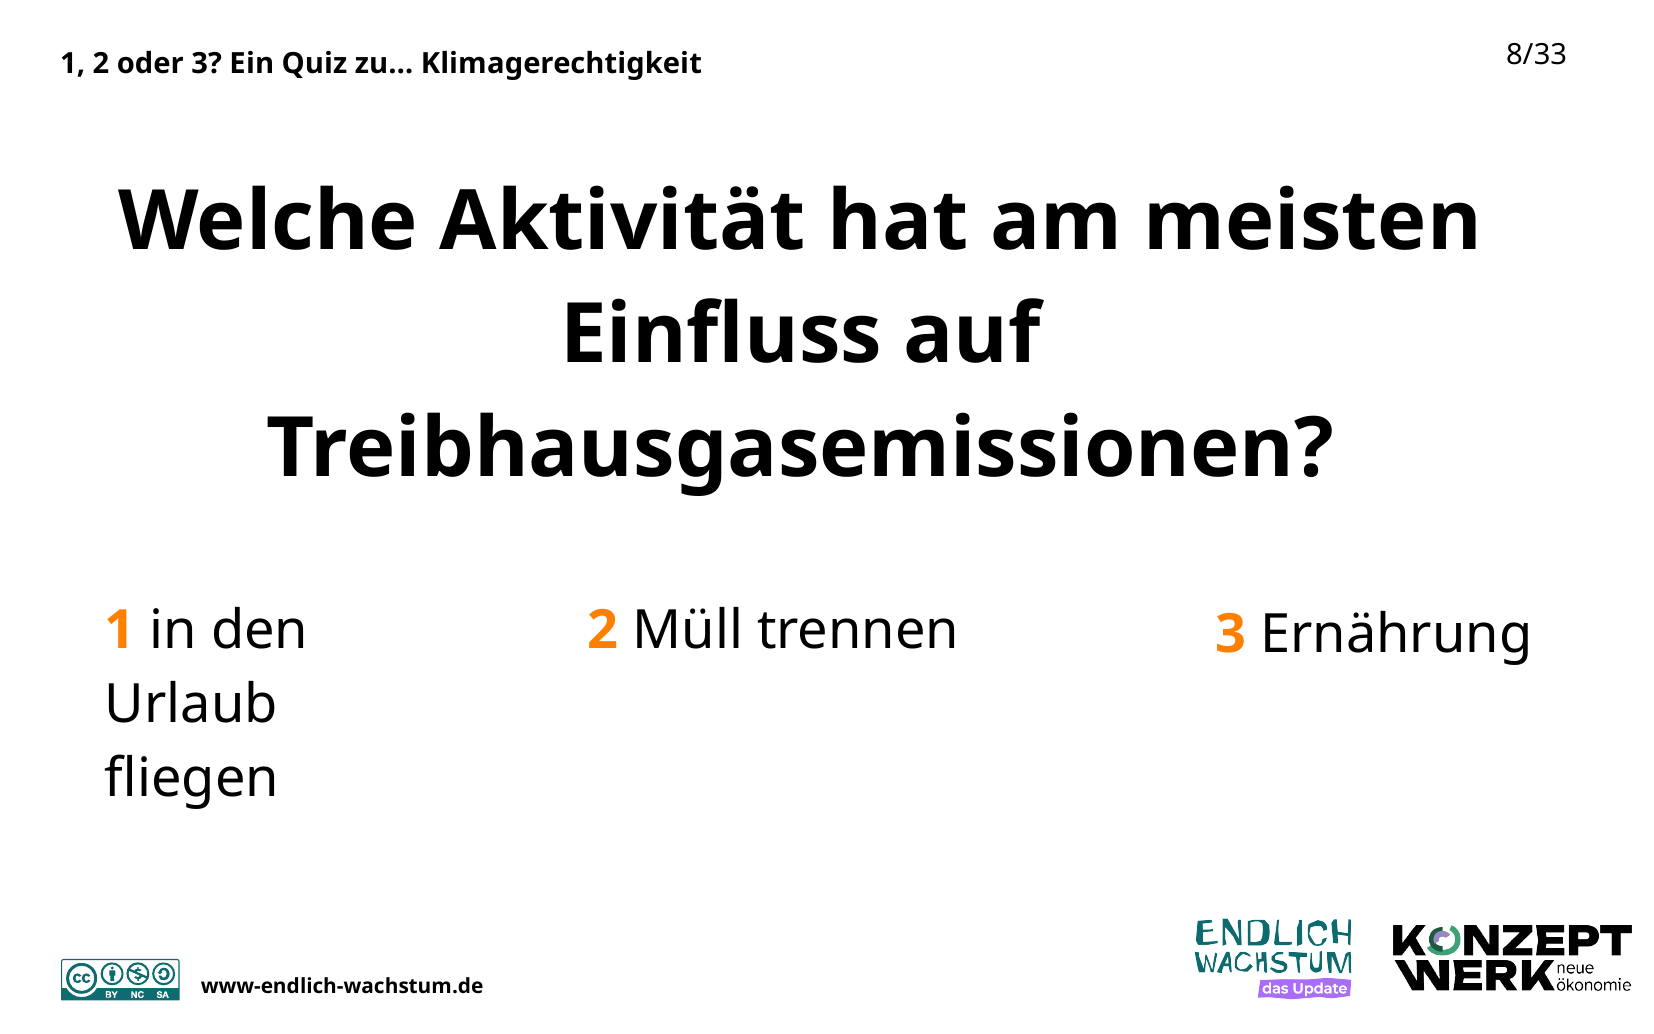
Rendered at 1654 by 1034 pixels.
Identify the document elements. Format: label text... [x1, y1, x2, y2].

text_box 3 Ernährung [1129, 587, 1591, 724]
text_box 2 Müll trennen [501, 583, 1063, 872]
title Welche Aktivität hat am meisten Einfluss auf Treibhausgasemissionen? [118, 160, 1607, 513]
picture [1387, 917, 1636, 997]
picture [1176, 900, 1374, 1011]
text_box 1 in den Urlaub fliegen [19, 583, 480, 720]
